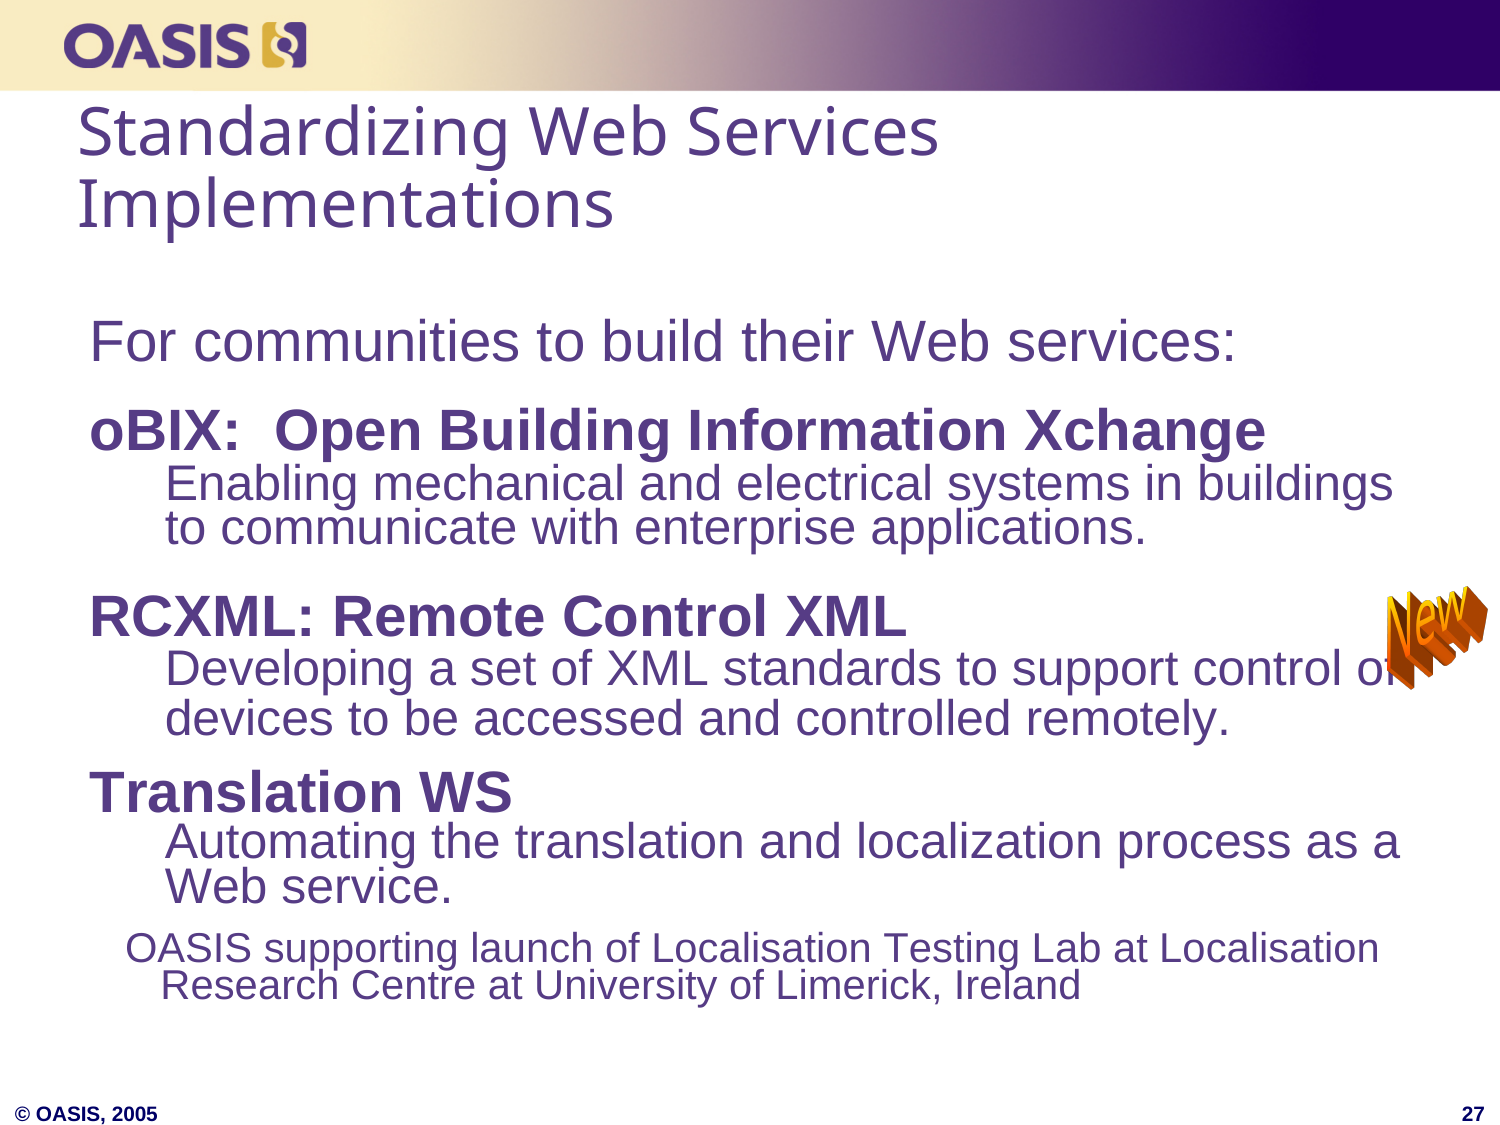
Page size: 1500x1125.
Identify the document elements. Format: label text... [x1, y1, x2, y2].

list For communities to build their Web services: oBIX: Open Building Information Xchange Enabling mechanical and electrical systems in buildings to communicate with enterprise applications. RCXML: Remote Control XML Developing a set of XML standards to support control of devices to be accessed and controlled remotely. Translation WS Automating the translation and localization process as a Web service. OASIS supporting launch of Localisation Testing Lab at Localisation Research Centre at University of Limerick, Ireland [74, 312, 1463, 1088]
title Standardizing Web Services Implementations [62, 99, 1213, 250]
picture [0, 0, 1500, 1125]
